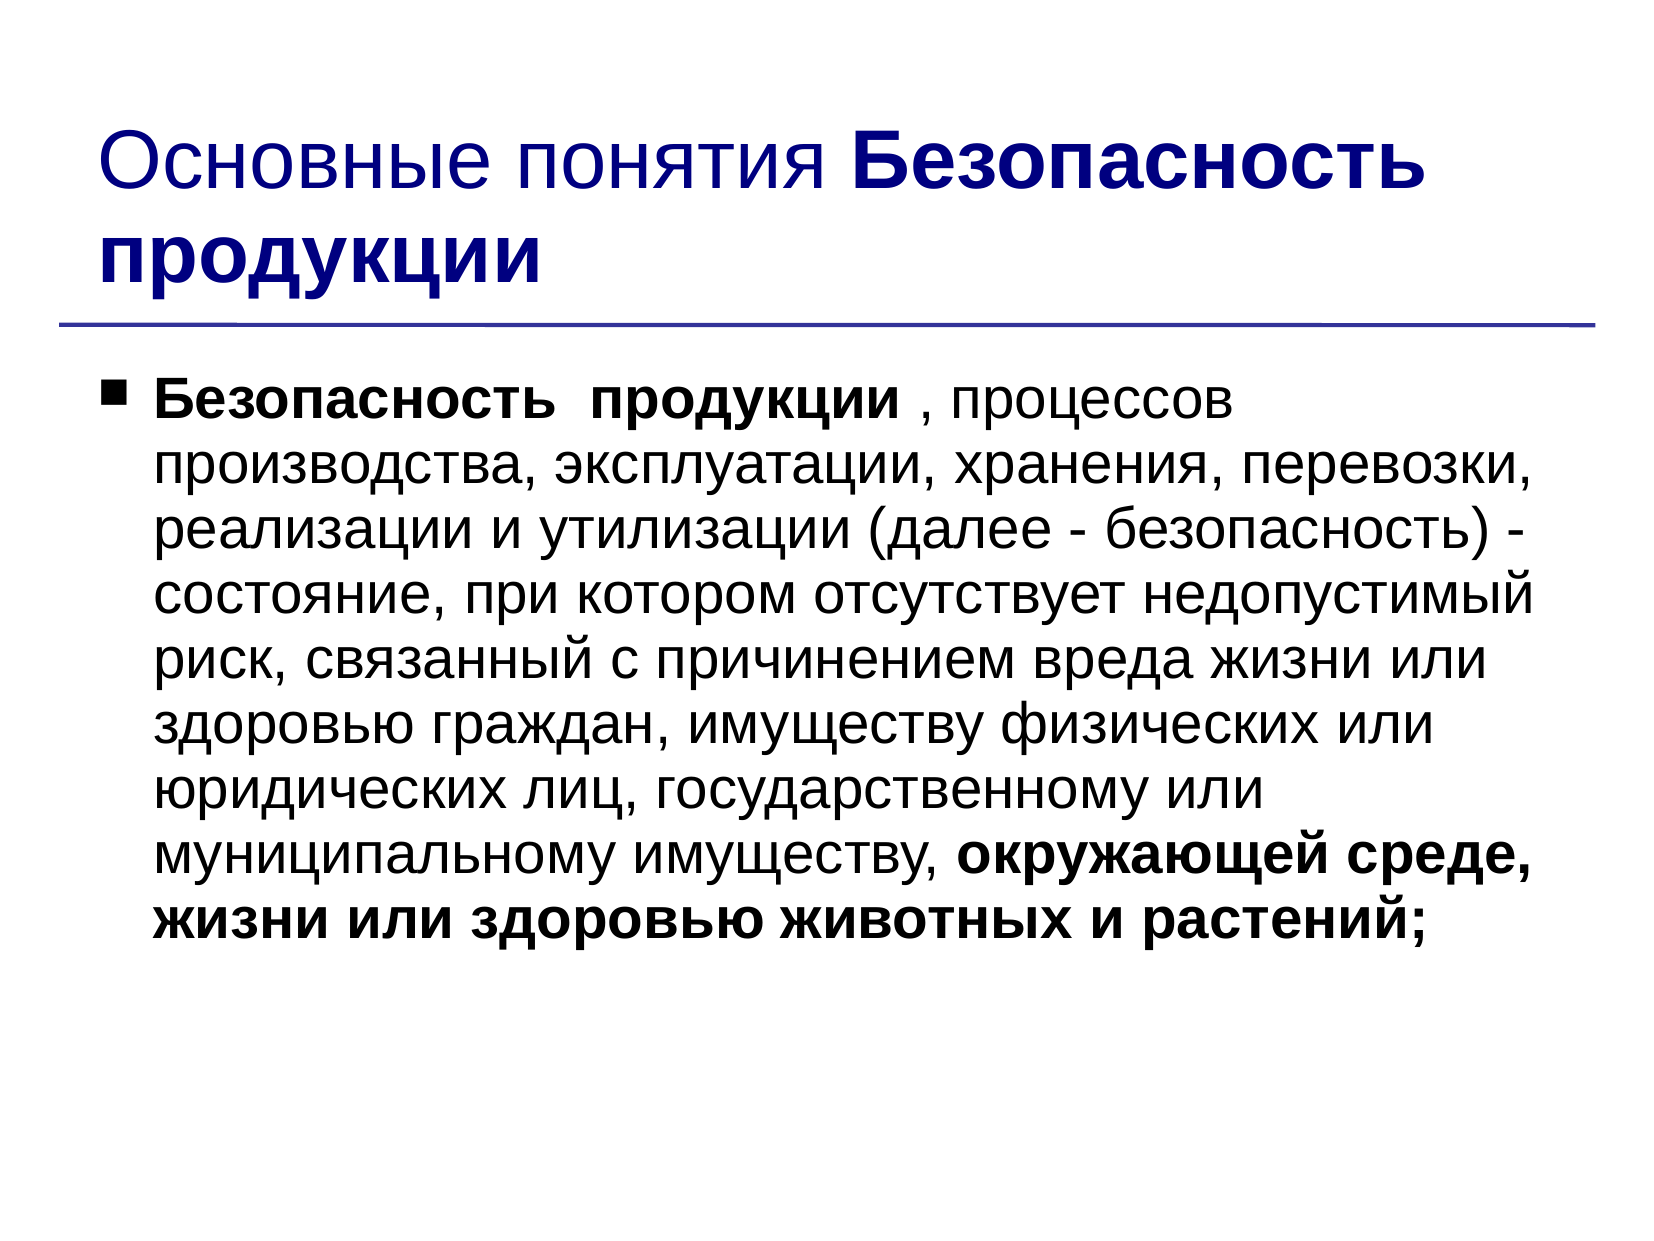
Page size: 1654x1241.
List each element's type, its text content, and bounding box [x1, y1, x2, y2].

list Безопасность продукции , процессов производства, эксплуатации, хранения, перевозки, реализации и утилизации (далее - безопасность) - состояние, при котором отсутствует недопустимый риск, связанный с причинением вреда жизни или здоровью граждан, имуществу физических или юридических лиц, государственному или муниципальному имуществу, окружающей среде, жизни или здоровью животных и растений; [82, 358, 1571, 1061]
title Основные понятия Безопасность продукции [82, 327, 1571, 331]
title Основные понятия Безопасность продукции [82, 82, 1571, 323]
